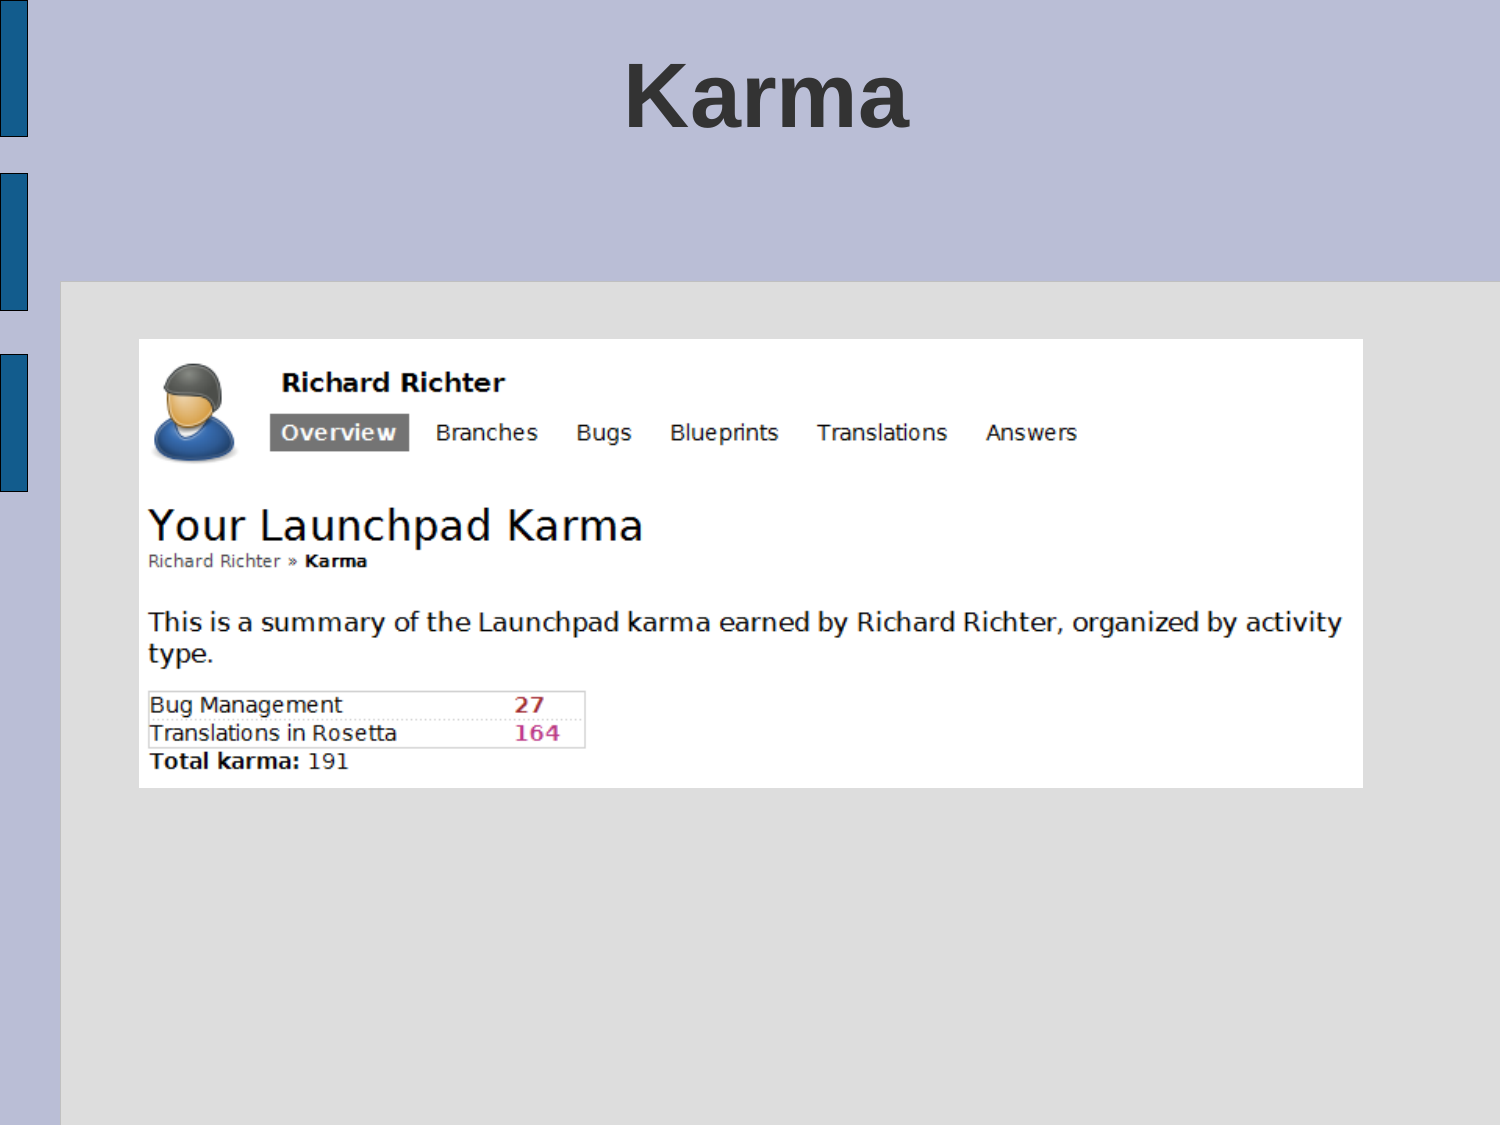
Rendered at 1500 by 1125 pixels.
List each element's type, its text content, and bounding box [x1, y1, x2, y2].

picture [139, 339, 1363, 788]
title Karma [69, 0, 1420, 188]
chart [75, 263, 1426, 1006]
